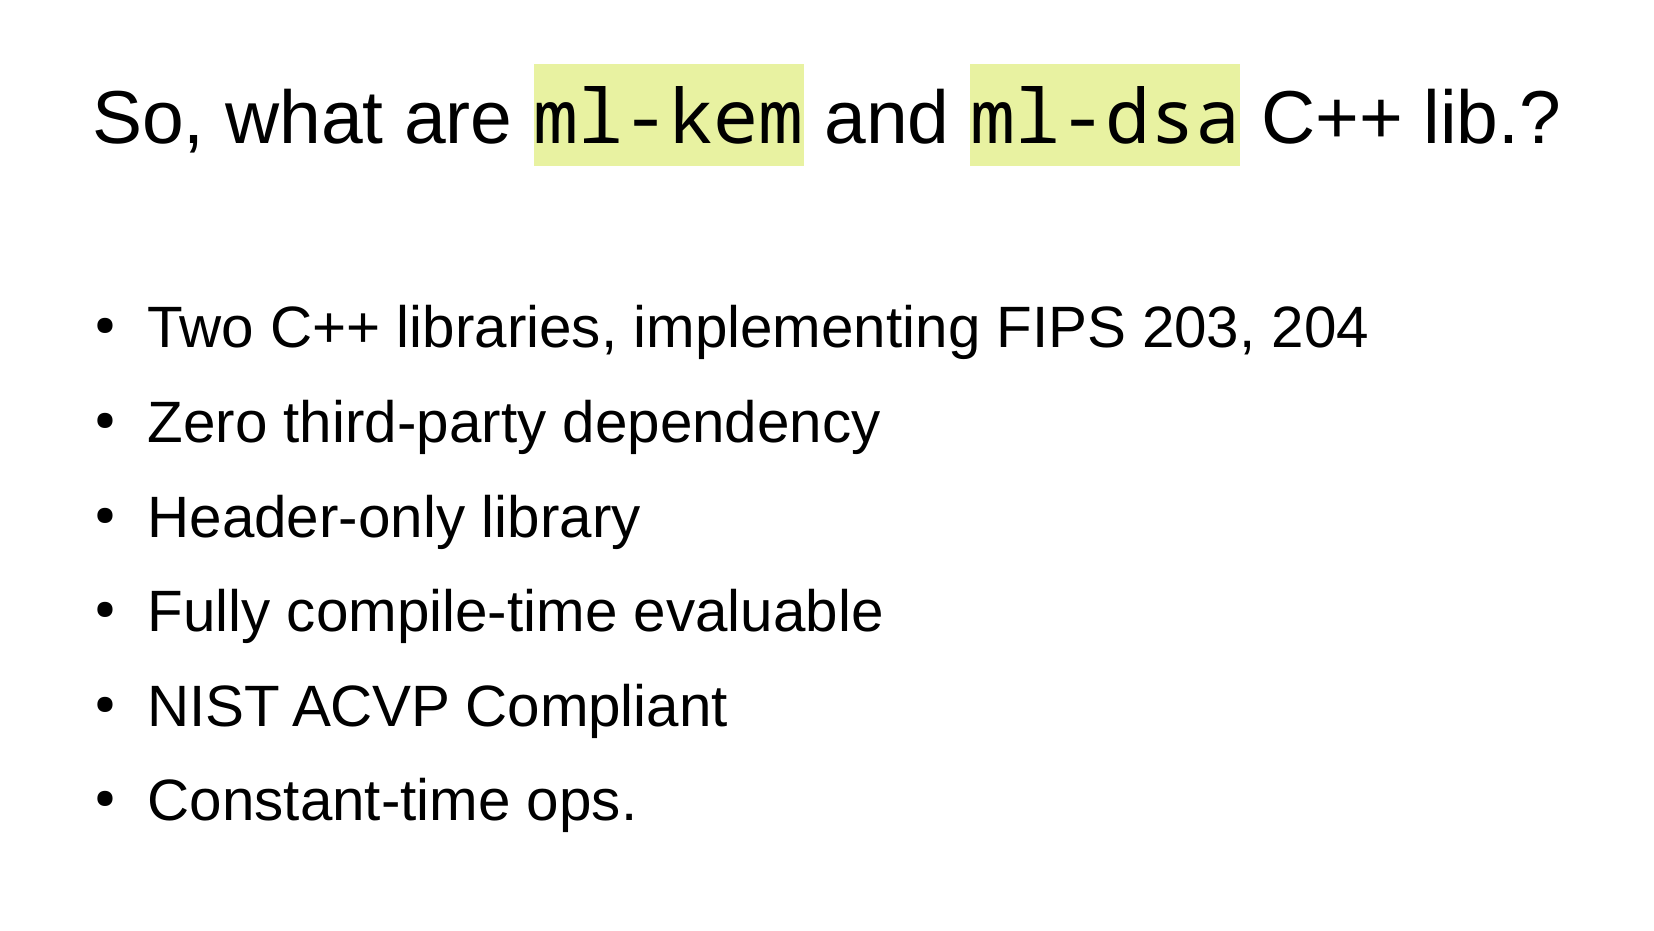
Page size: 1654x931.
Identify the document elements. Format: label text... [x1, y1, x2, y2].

list Two C++ libraries, implementing FIPS 203, 204 Zero third-party dependency Header-only library Fully compile-time evaluable NIST ACVP Compliant Constant-time ops. [76, 295, 1565, 857]
title So, what are ml-kem and ml-dsa C++ lib.? [82, 37, 1571, 193]
